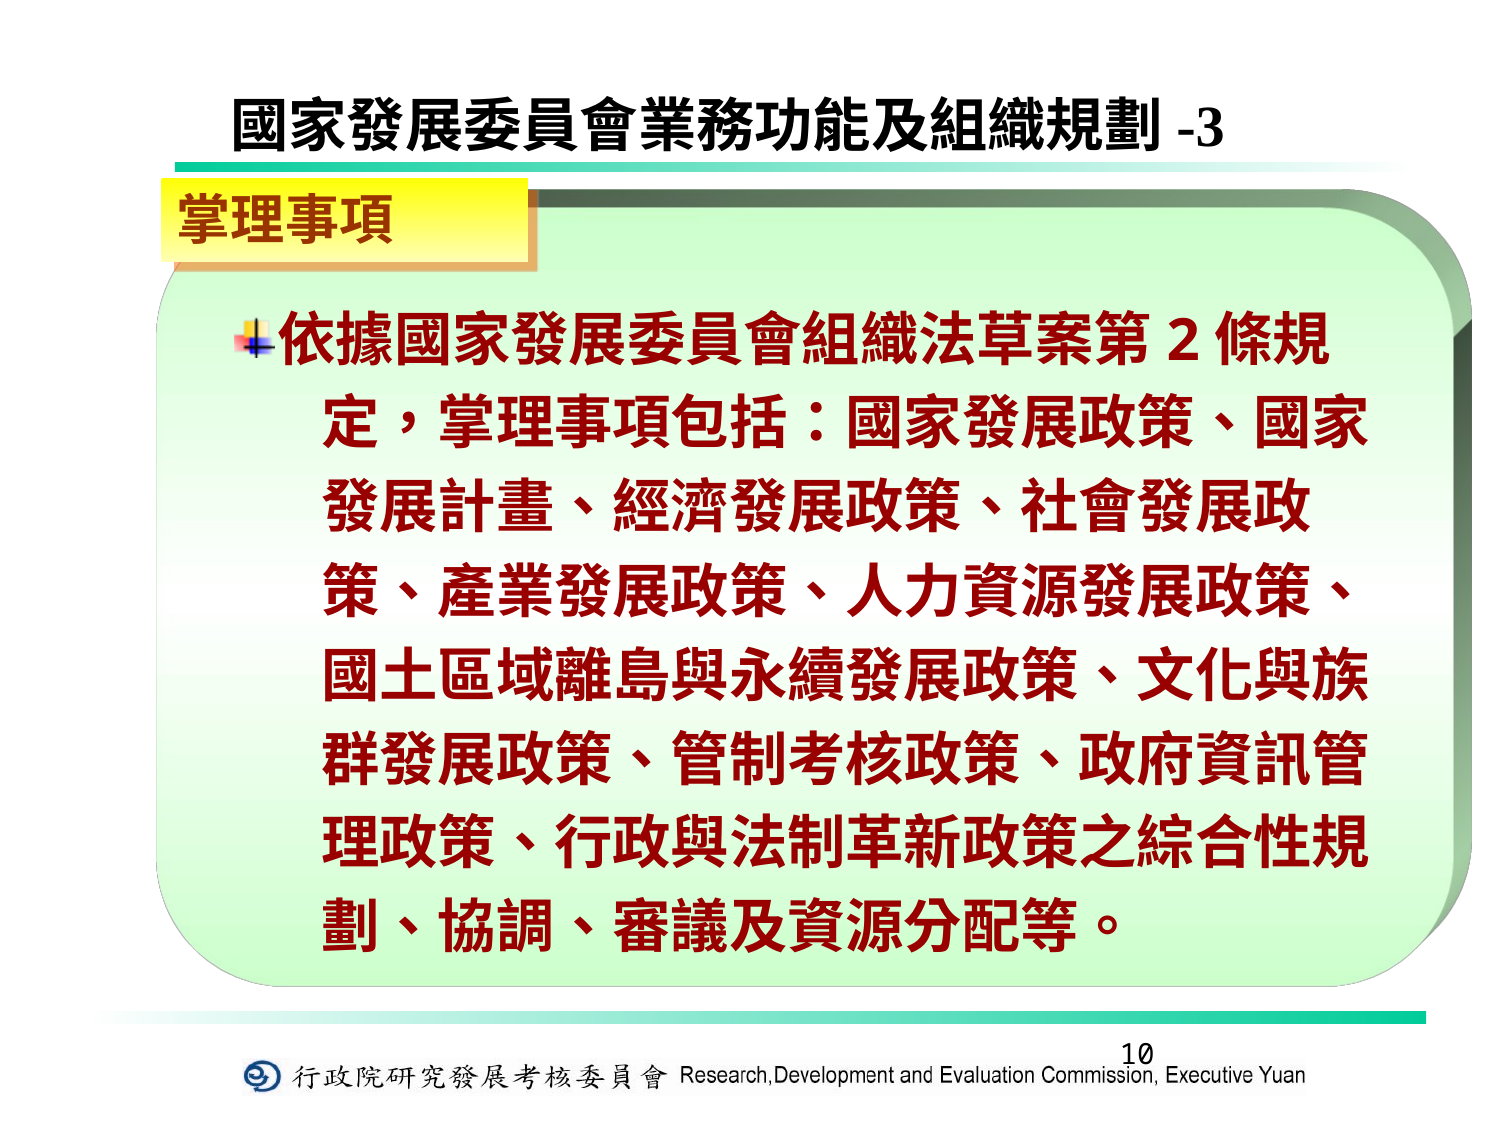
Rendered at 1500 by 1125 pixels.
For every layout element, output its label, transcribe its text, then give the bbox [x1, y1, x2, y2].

text_box 國家發展委員會業務功能及組織規劃-3 [41, 70, 1415, 176]
text_box 依據國家發展委員會組織法草案第2條規定，掌理事項包括：國家發展政策、國家發展計畫、經濟發展政策、社會發展政策、產業發展政策、人力資源發展政策、國土區域離島與永續發展政策、文化與族群發展政策、管制考核政策、政府資訊管理政策、行政與法制革新政策之綜合性規劃、協調、審議及資源分配等。 [219, 280, 1393, 974]
text_box [234, 974, 1376, 985]
text_box 掌理事項 [162, 178, 528, 261]
text_box [157, 208, 1453, 967]
text_box [1104, 1027, 1455, 1106]
